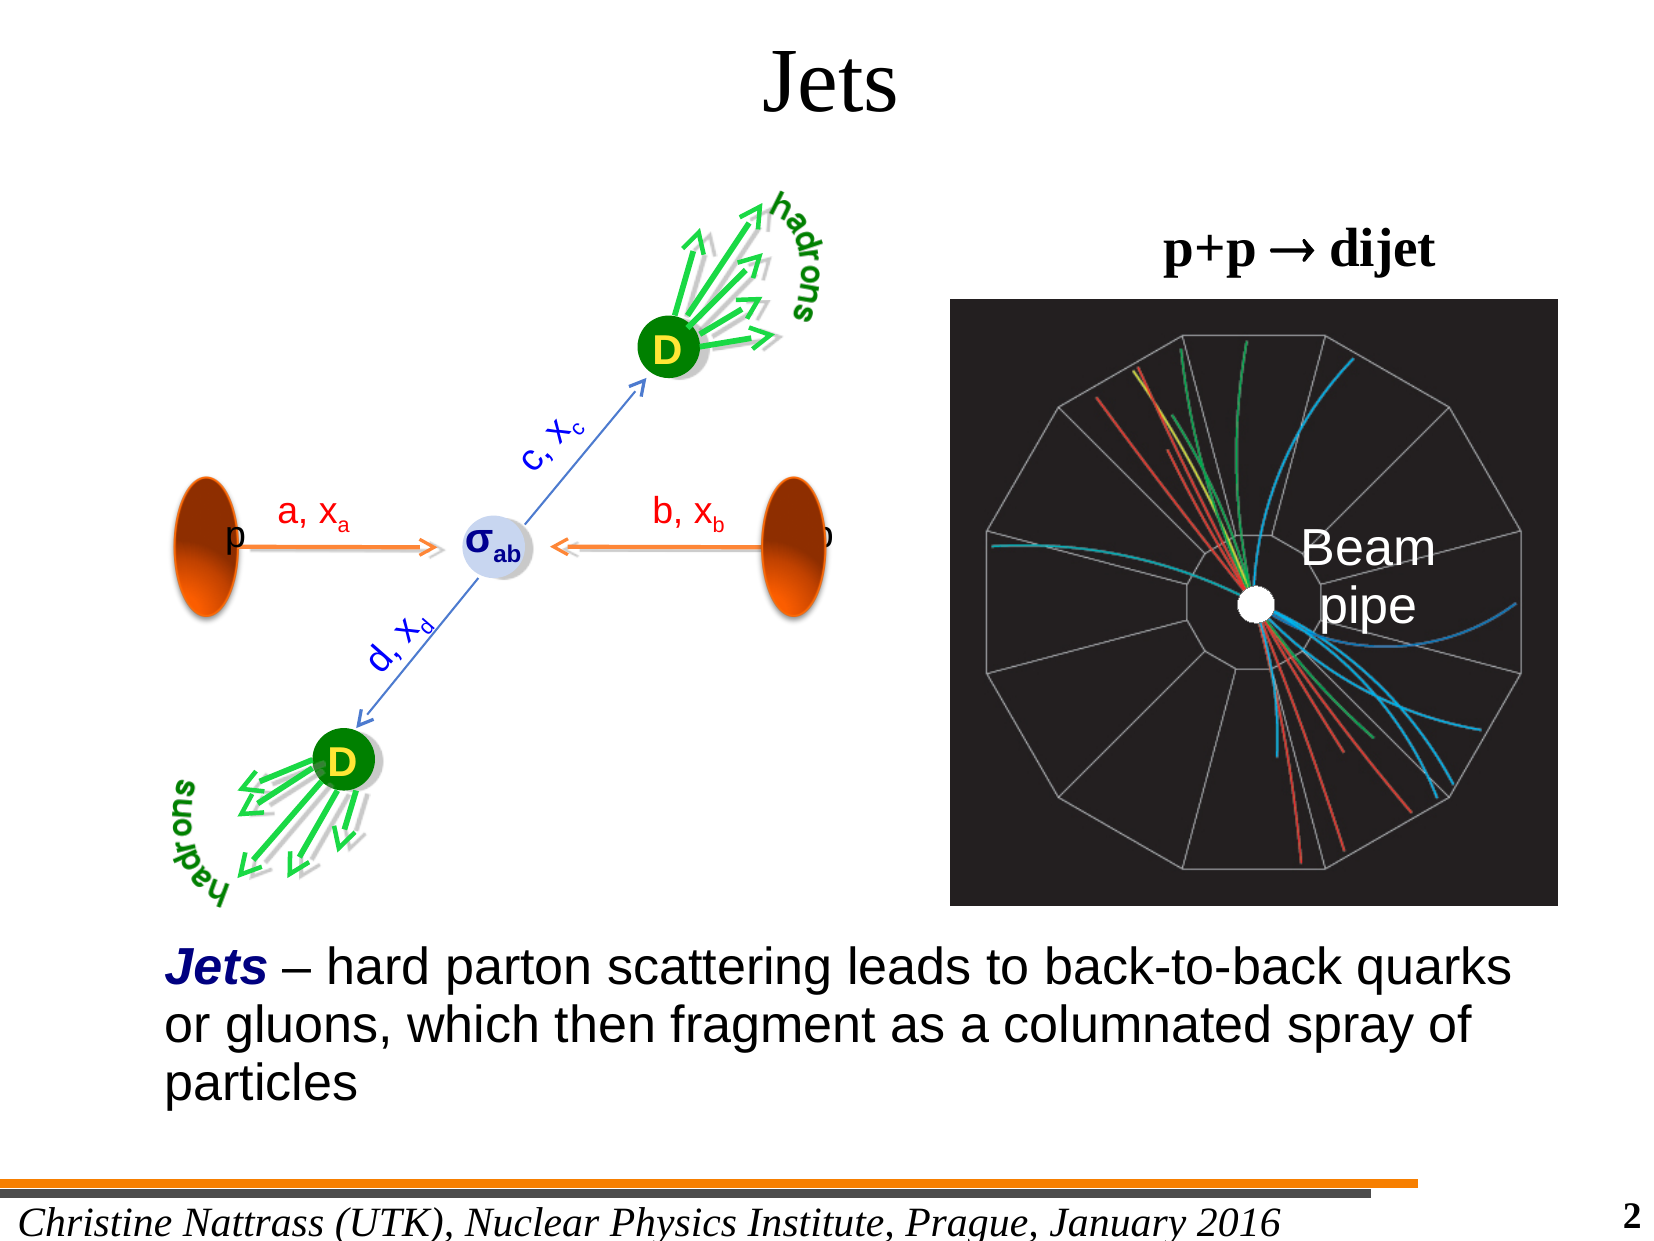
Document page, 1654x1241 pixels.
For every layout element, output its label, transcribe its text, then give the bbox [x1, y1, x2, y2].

picture [751, 470, 837, 630]
text_box p+p  dijet [1149, 209, 1464, 287]
text_box [1237, 585, 1274, 624]
text_box Jets – hard parton scattering leads to back-to-back quarks or gluons, which then fragment as a columnated spray of particles [149, 929, 1575, 1121]
title Jets [86, 11, 1575, 150]
text_box c, xc [489, 352, 631, 501]
text_box D [637, 315, 725, 381]
text_box d, xd [337, 553, 479, 702]
picture [171, 742, 275, 909]
picture [709, 189, 824, 359]
text_box D [312, 726, 401, 793]
text_box p [174, 502, 238, 563]
text_box p [231, 529, 238, 545]
text_box a, xa [262, 477, 401, 545]
text_box b, xb [637, 477, 776, 545]
picture [163, 470, 249, 630]
picture [950, 299, 1558, 906]
text_box σab [450, 503, 588, 576]
text_box Beam pipe [1274, 510, 1463, 643]
